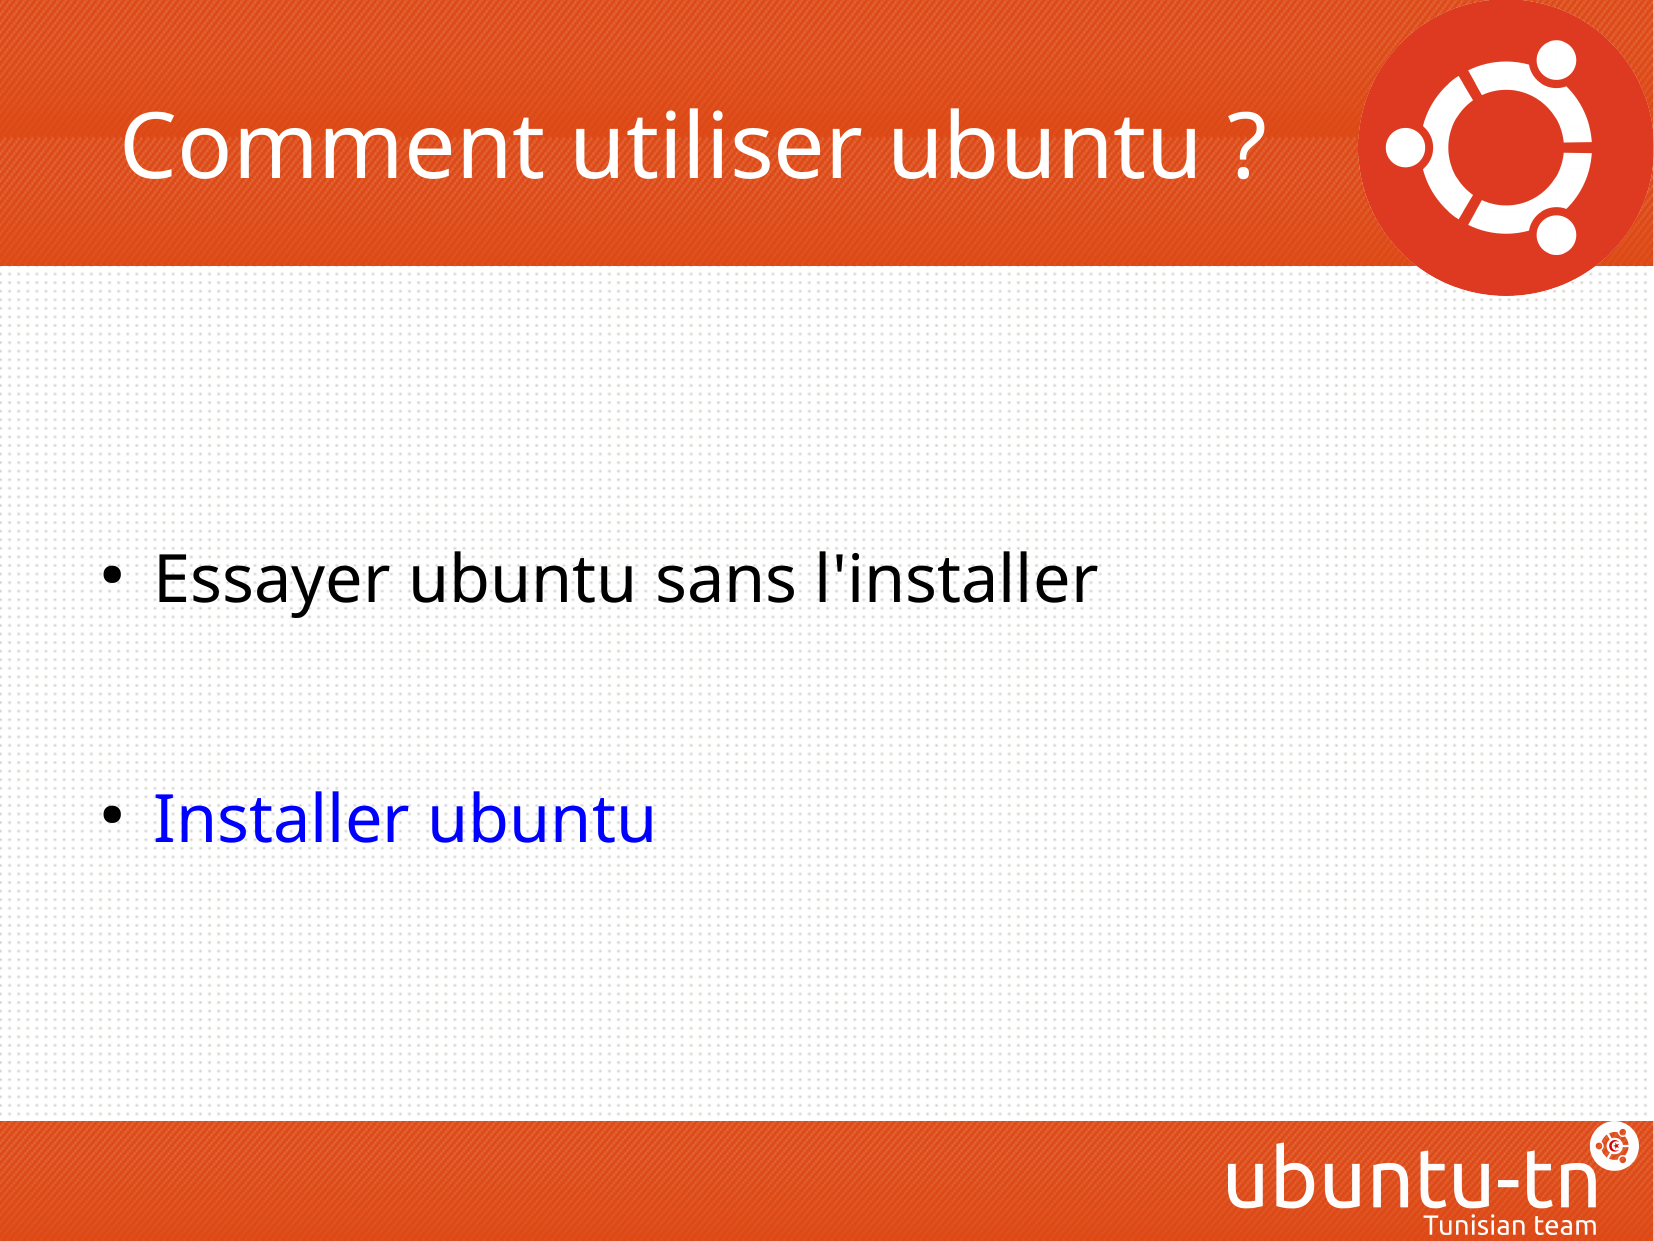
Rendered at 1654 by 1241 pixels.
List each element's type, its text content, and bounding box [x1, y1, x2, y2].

list Essayer ubuntu sans l'installer Installer ubuntu [82, 290, 1571, 1109]
picture [0, 0, 1654, 1241]
title Comment utiliser ubuntu ? [29, 36, 1359, 250]
